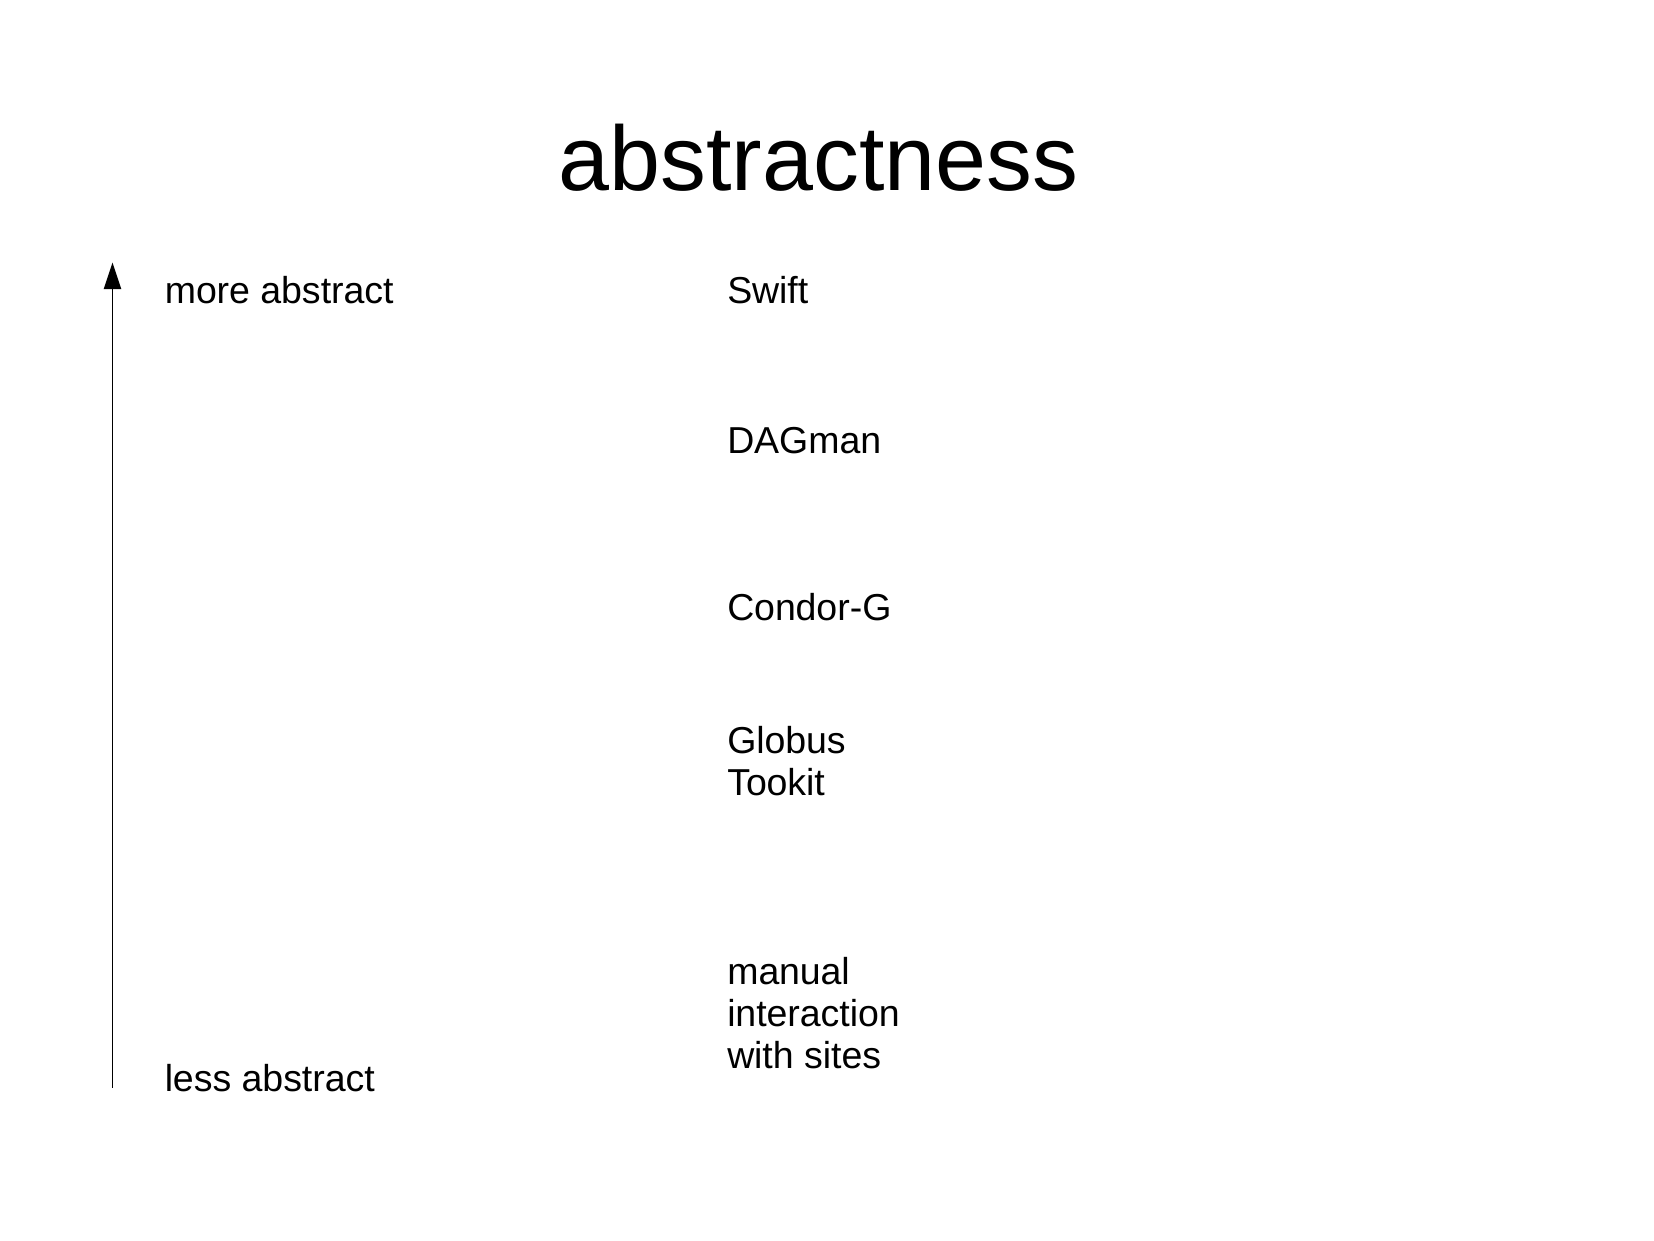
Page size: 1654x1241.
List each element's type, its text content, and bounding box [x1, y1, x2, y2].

text_box Condor-G [712, 579, 976, 638]
text_box Globus Tookit [712, 712, 938, 814]
text_box more abstract [150, 262, 413, 321]
text_box Swift [712, 262, 976, 321]
text_box DAGman [712, 412, 976, 471]
text_box manual interaction with sites [712, 942, 976, 1088]
text_box less abstract [150, 1050, 413, 1109]
title abstractness [75, 55, 1564, 263]
